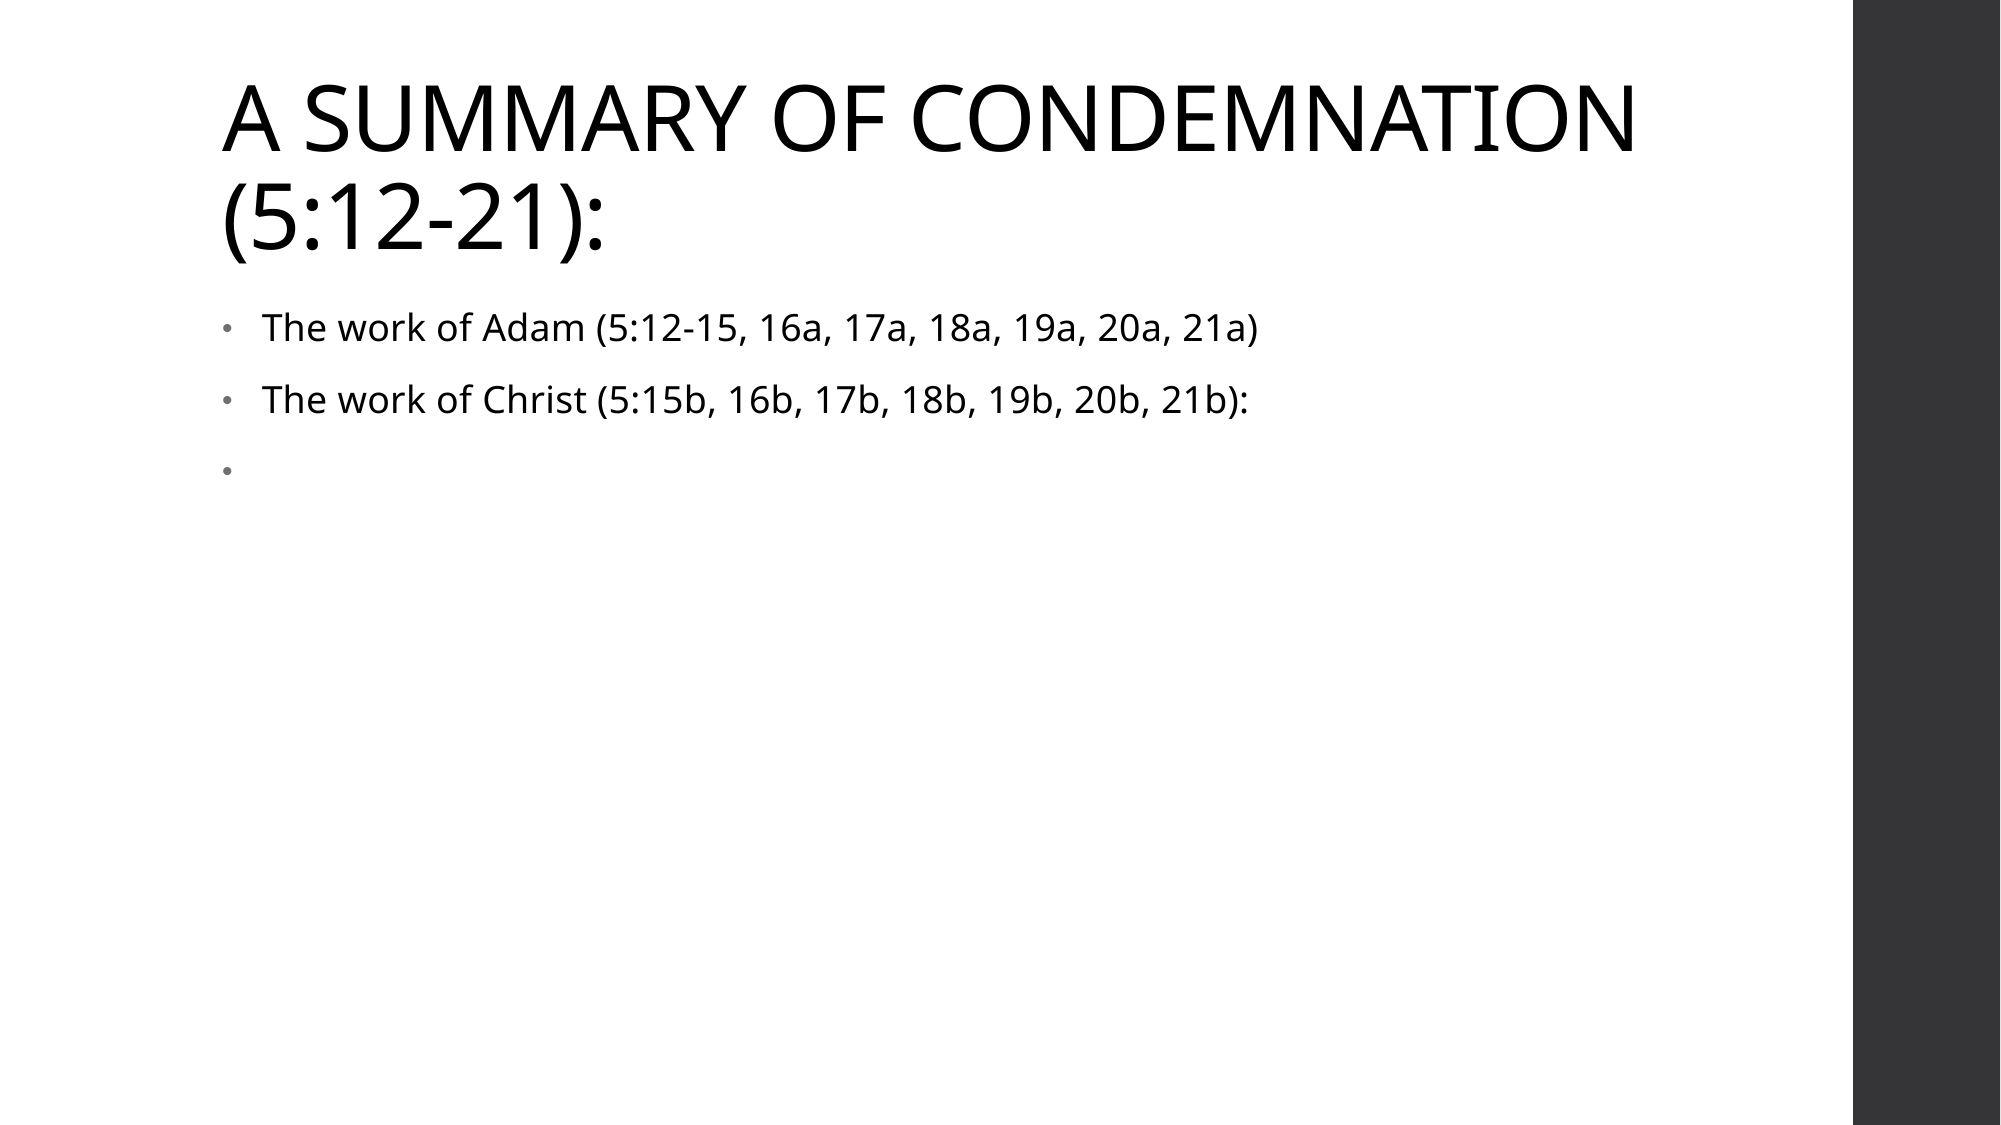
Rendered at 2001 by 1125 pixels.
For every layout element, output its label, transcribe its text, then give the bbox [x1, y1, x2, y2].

title A SUMMARY OF CONDEMNATION (5:12-21): [206, 60, 1797, 278]
list The work of Adam (5:12-15, 16a, 17a, 18a, 19a, 20a, 21a) The work of Christ (5:15b, 16b, 17b, 18b, 19b, 20b, 21b): [206, 299, 1617, 1014]
